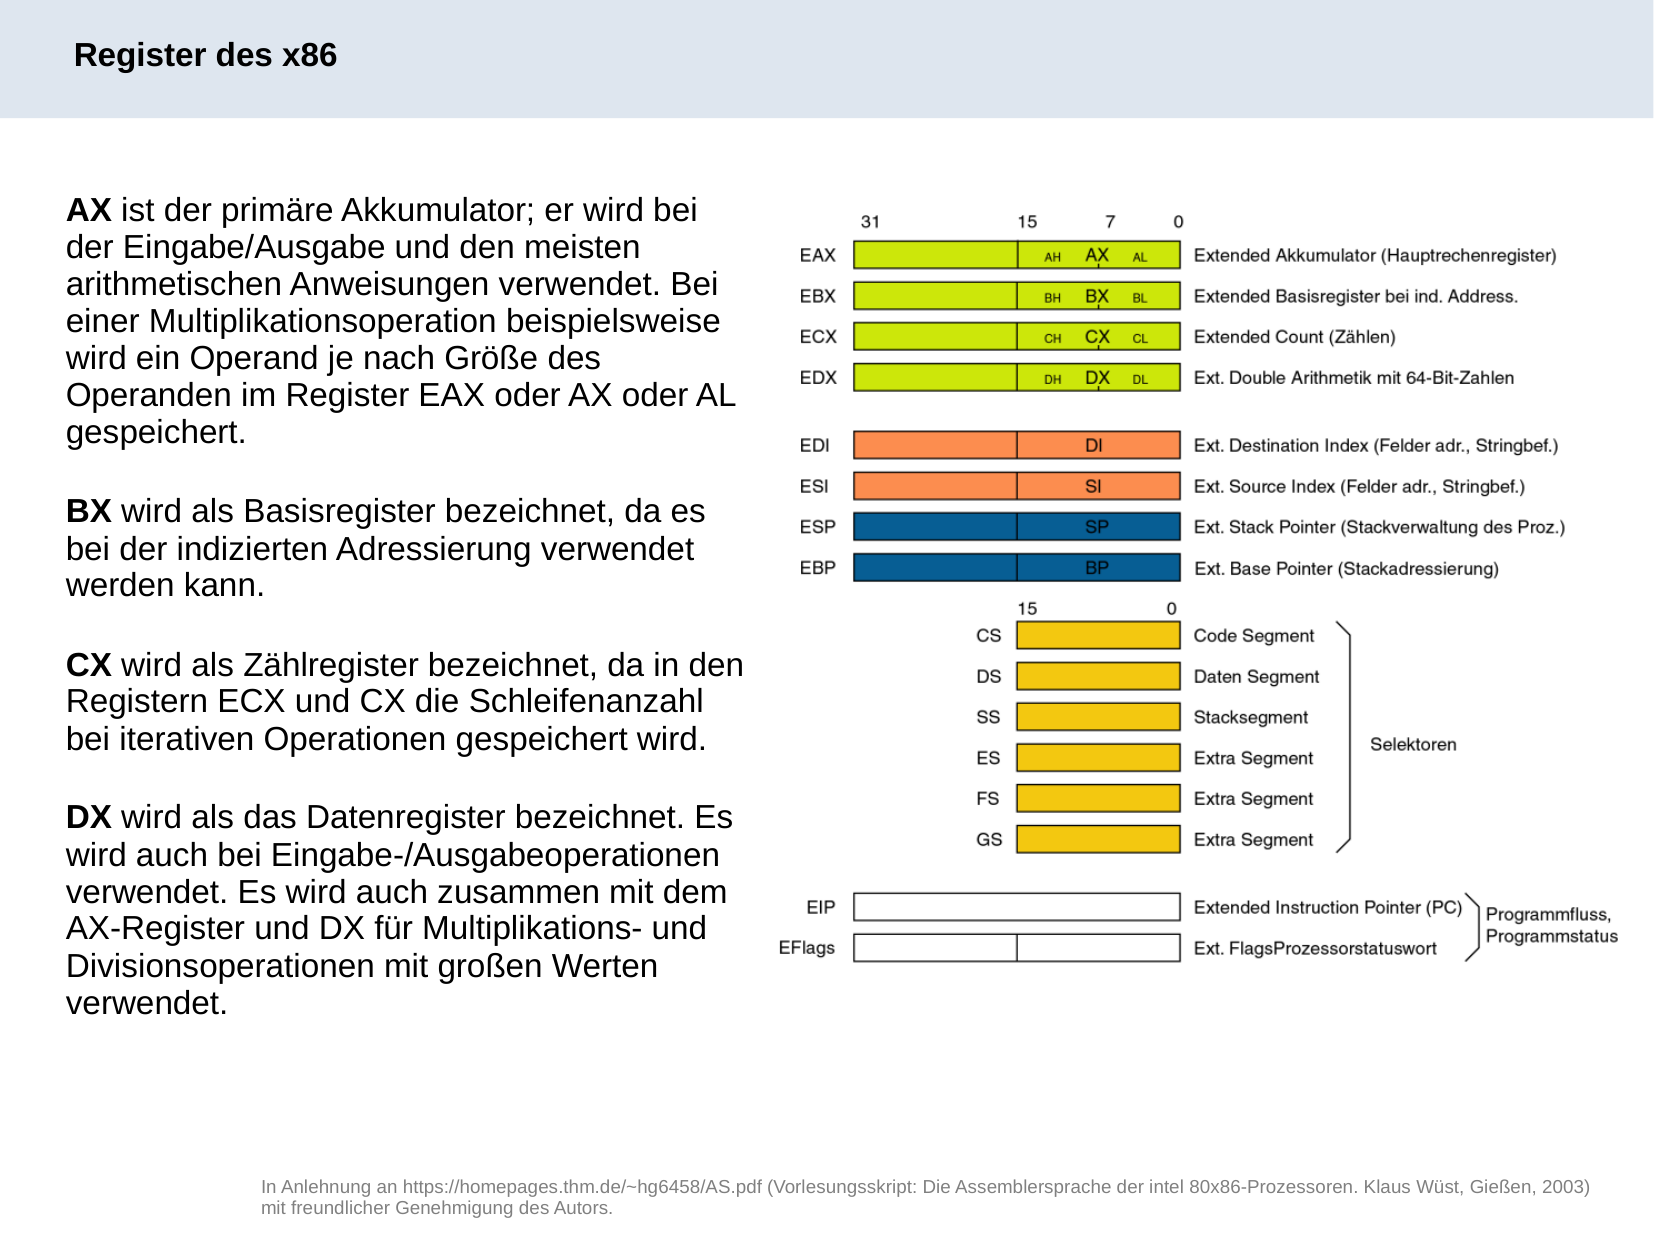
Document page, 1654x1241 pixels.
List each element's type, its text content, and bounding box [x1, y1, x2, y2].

text_box In Anlehnung an https://homepages.thm.de/~hg6458/AS.pdf (Vorlesungsskript: Die Assemblersprache der intel 80x86-Prozessoren. Klaus Wüst, Gießen, 2003) mit freundlicher Genehmigung des Autors. [246, 1168, 1611, 1229]
text_box Register des x86 [59, 29, 1565, 82]
picture [762, 184, 1639, 985]
text_box AX ist der primäre Akkumulator; er wird bei der Eingabe/Ausgabe und den meisten arithmetischen Anweisungen verwendet. Bei einer Multiplikationsoperation beispielsweise wird ein Operand je nach Größe des Operanden im Register EAX oder AX oder AL gespeichert. BX wird als Basisregister bezeichnet, da es bei der indizierten Adressierung verwendet werden kann. CX wird als Zählregister bezeichnet, da in den Registern ECX und CX die Schleifenanzahl bei iterativen Operationen gespeichert wird. DX wird als das Datenregister bezeichnet. Es wird auch bei Eingabe-/Ausgabeoperationen verwendet. Es wird auch zusammen mit dem AX-Register und DX für Multiplikations- und Divisionsoperationen mit großen Werten verwendet. [51, 184, 762, 1113]
